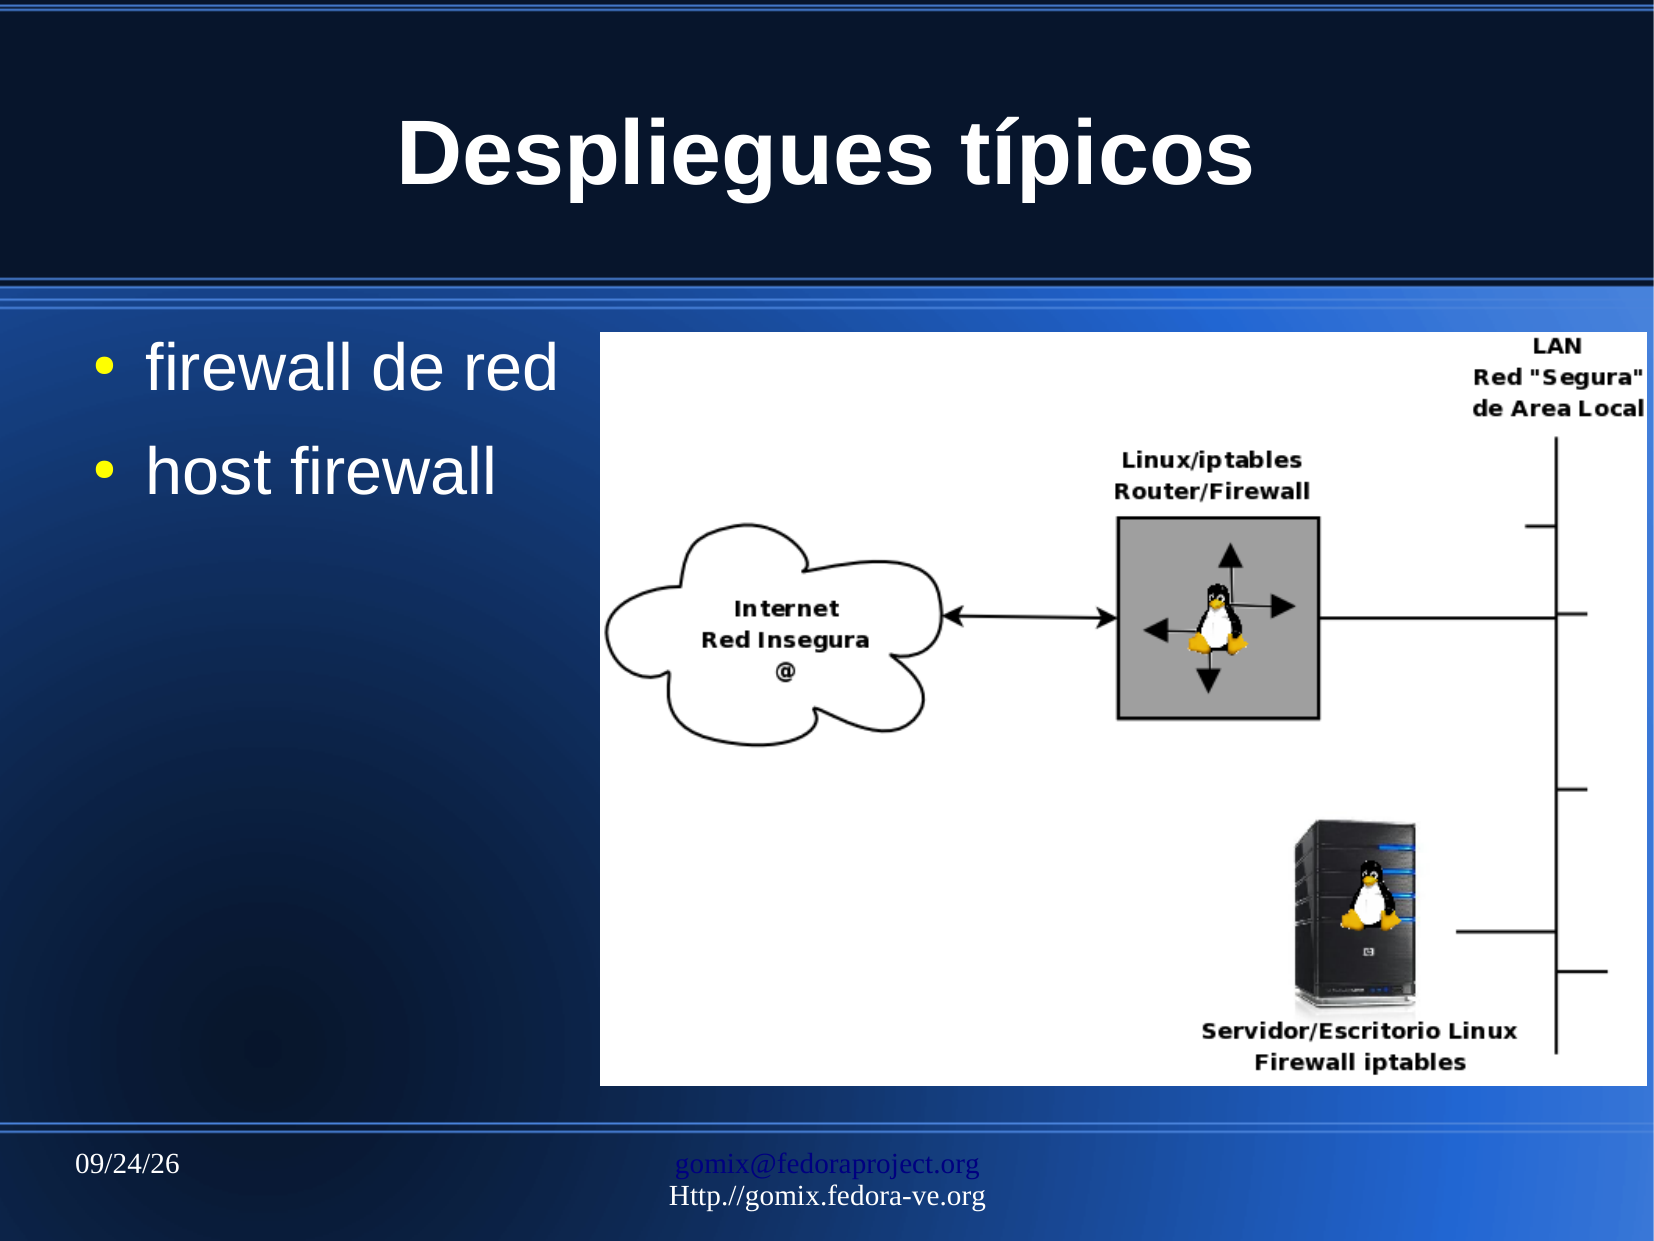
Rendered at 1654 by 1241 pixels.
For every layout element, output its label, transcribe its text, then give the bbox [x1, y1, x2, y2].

list firewall de red host firewall [75, 330, 802, 1126]
picture [0, 0, 1654, 1241]
title Despliegues típicos [82, 49, 1571, 257]
